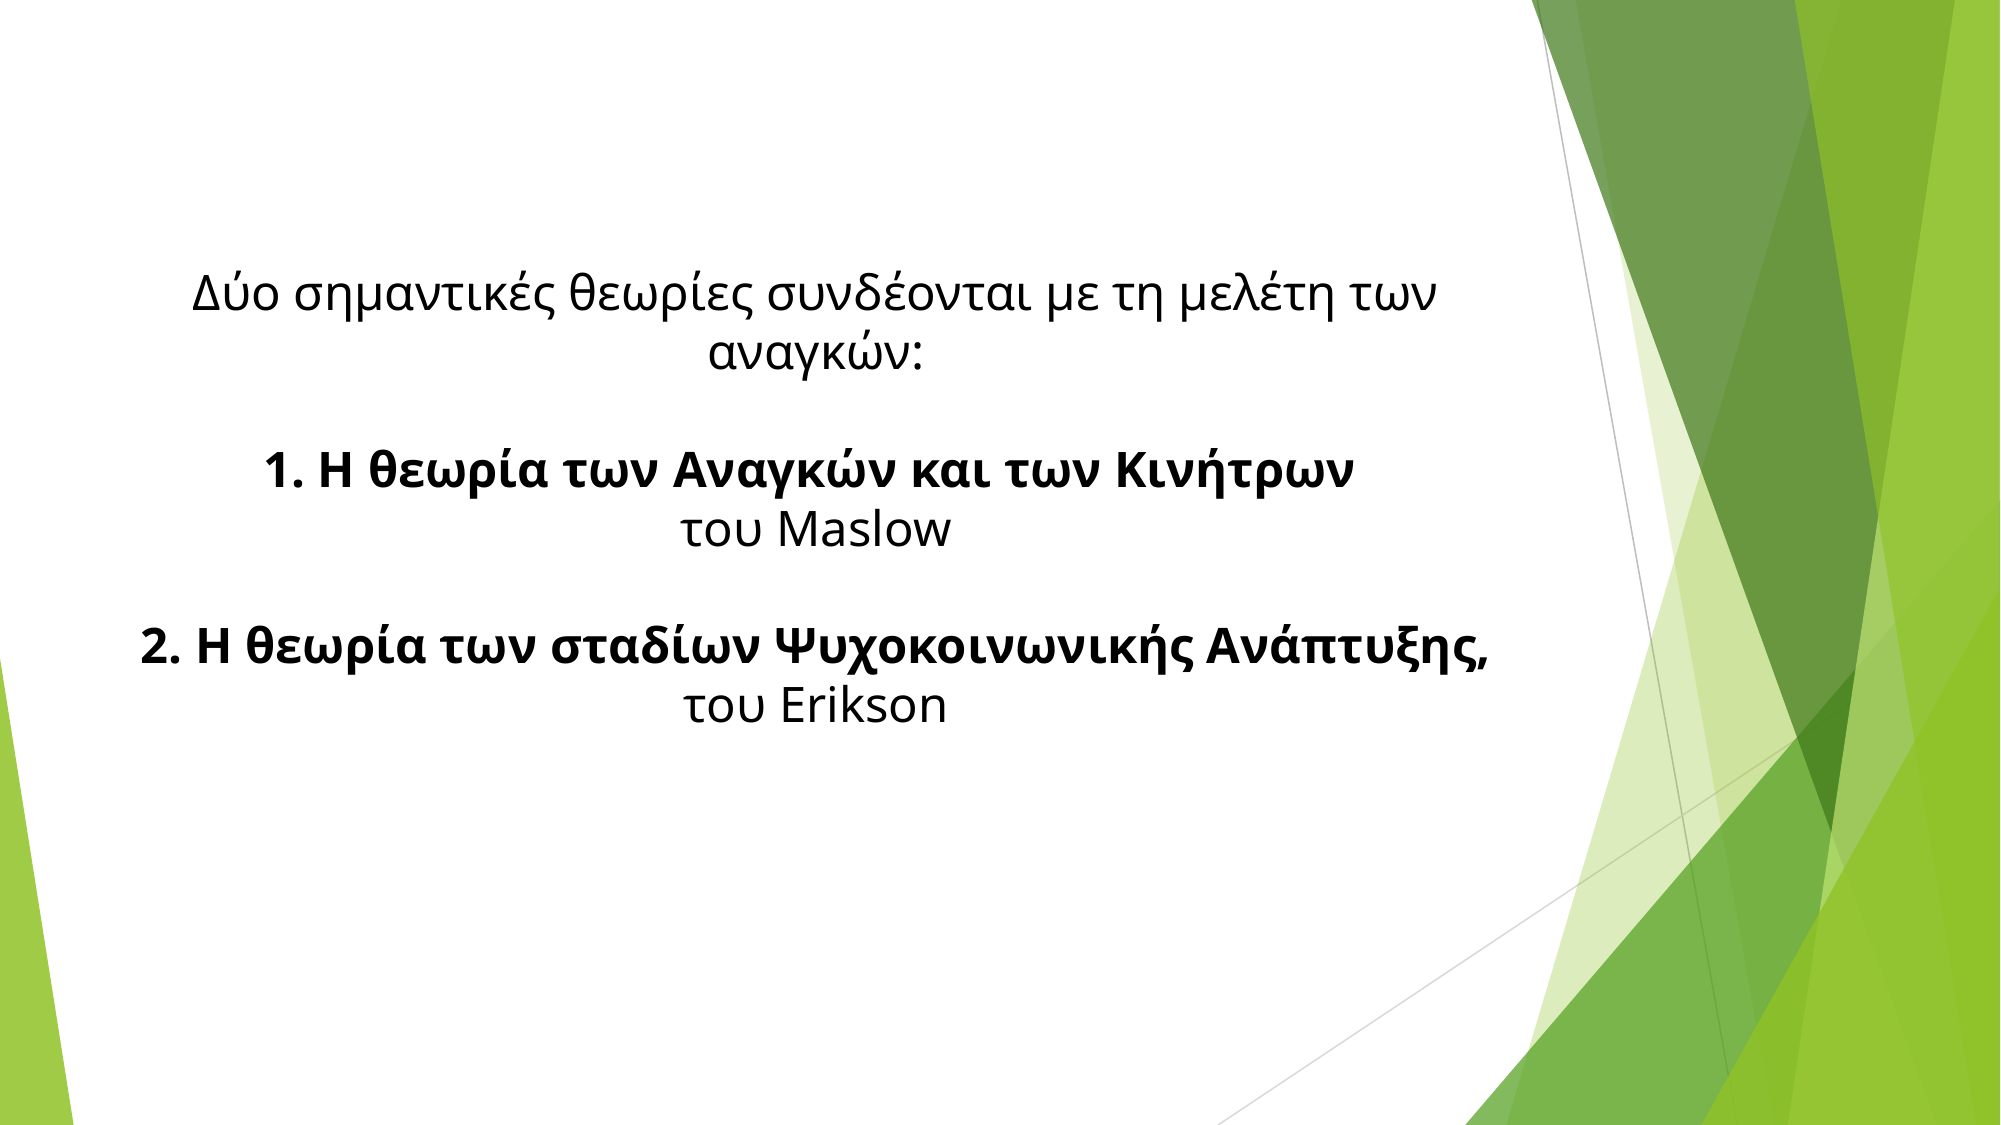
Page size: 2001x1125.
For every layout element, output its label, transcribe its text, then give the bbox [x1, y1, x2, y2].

title Δύο σημαντικές θεωρίες συνδέονται με τη μελέτη των αναγκών: 1. Η θεωρία των Aναγκών και των Κινήτρων του Maslow 2. Η θεωρία των σταδίων Ψυχοκοινωνικής Ανάπτυξης, του Erikson [111, 254, 1522, 907]
